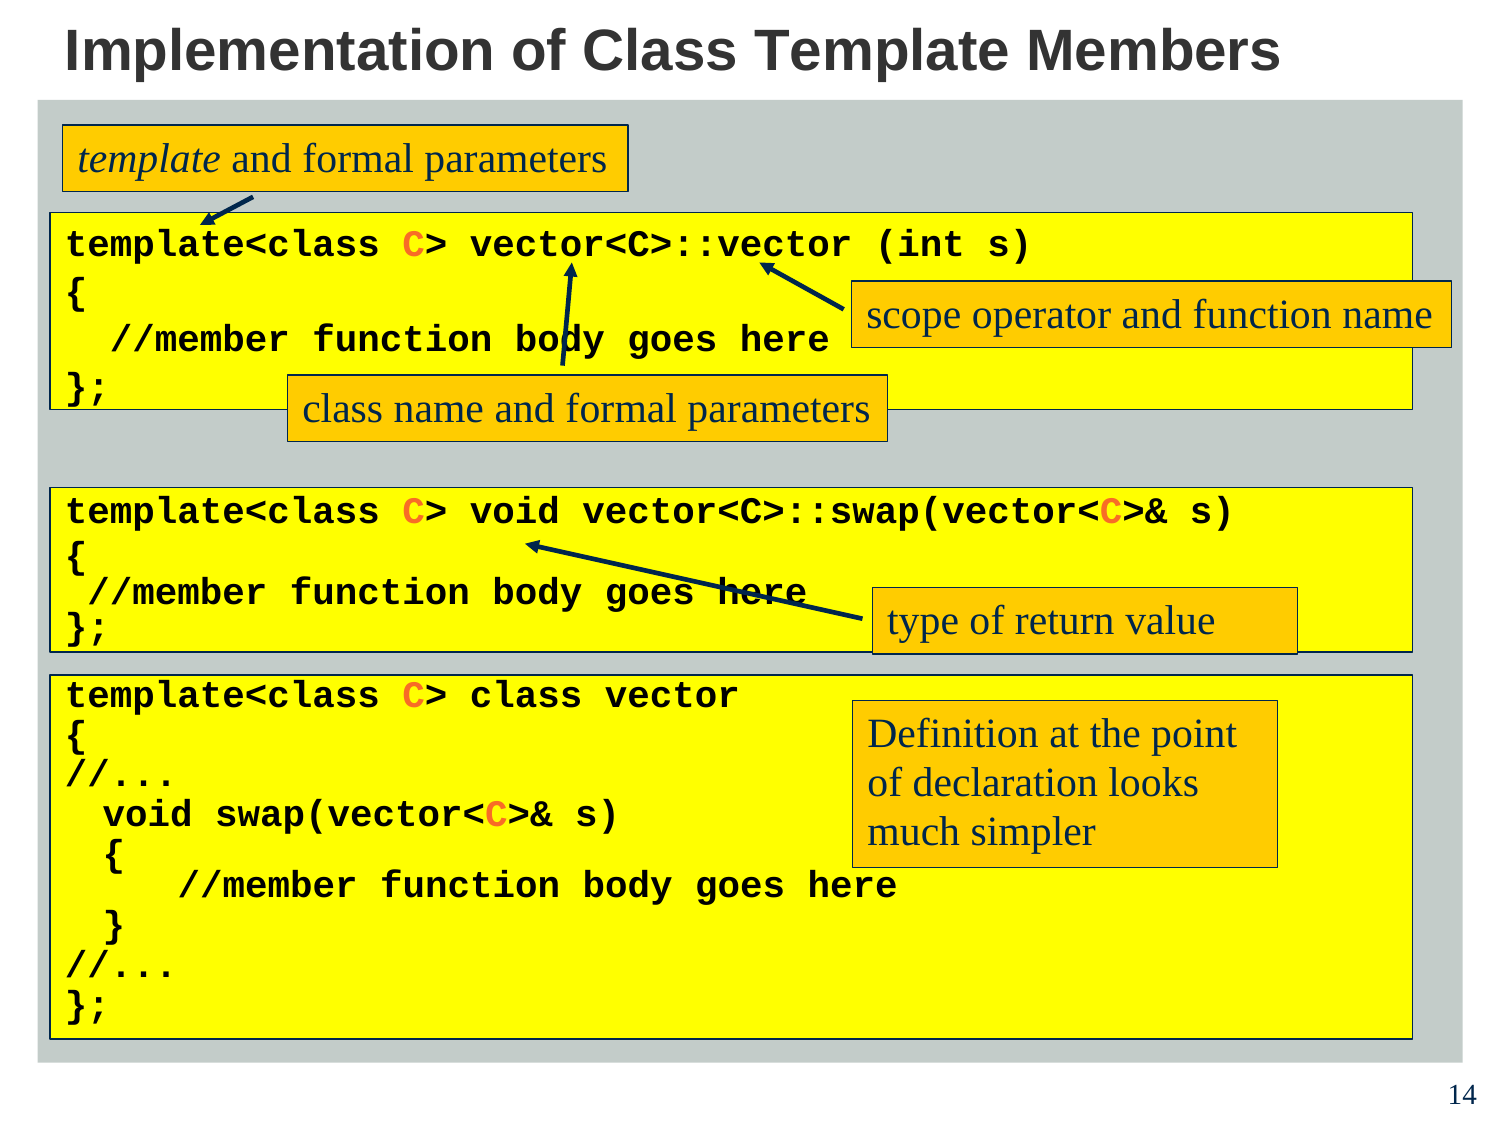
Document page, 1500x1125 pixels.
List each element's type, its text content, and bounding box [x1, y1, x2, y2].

text_box type of return value [872, 587, 1298, 655]
title Implementation of Class Template Members [50, 0, 1450, 91]
text_box Definition at the point of declaration looks much simpler [852, 700, 1278, 868]
text_box template<class C> void vector<C>::swap(vector<C>& s) { //member function body goes here }; [50, 487, 1413, 666]
text_box template and formal parameters [62, 125, 629, 192]
list [37, 99, 1463, 1063]
text_box template<class C> class vector { //... void swap(vector<C>& s) { //member function body goes here } //... }; [50, 675, 1413, 1047]
text_box class name and formal parameters [287, 375, 888, 442]
text_box template<class C> vector<C>::vector (int s) { //member function body goes here }; [50, 212, 1413, 414]
text_box scope operator and function name [851, 280, 1452, 348]
